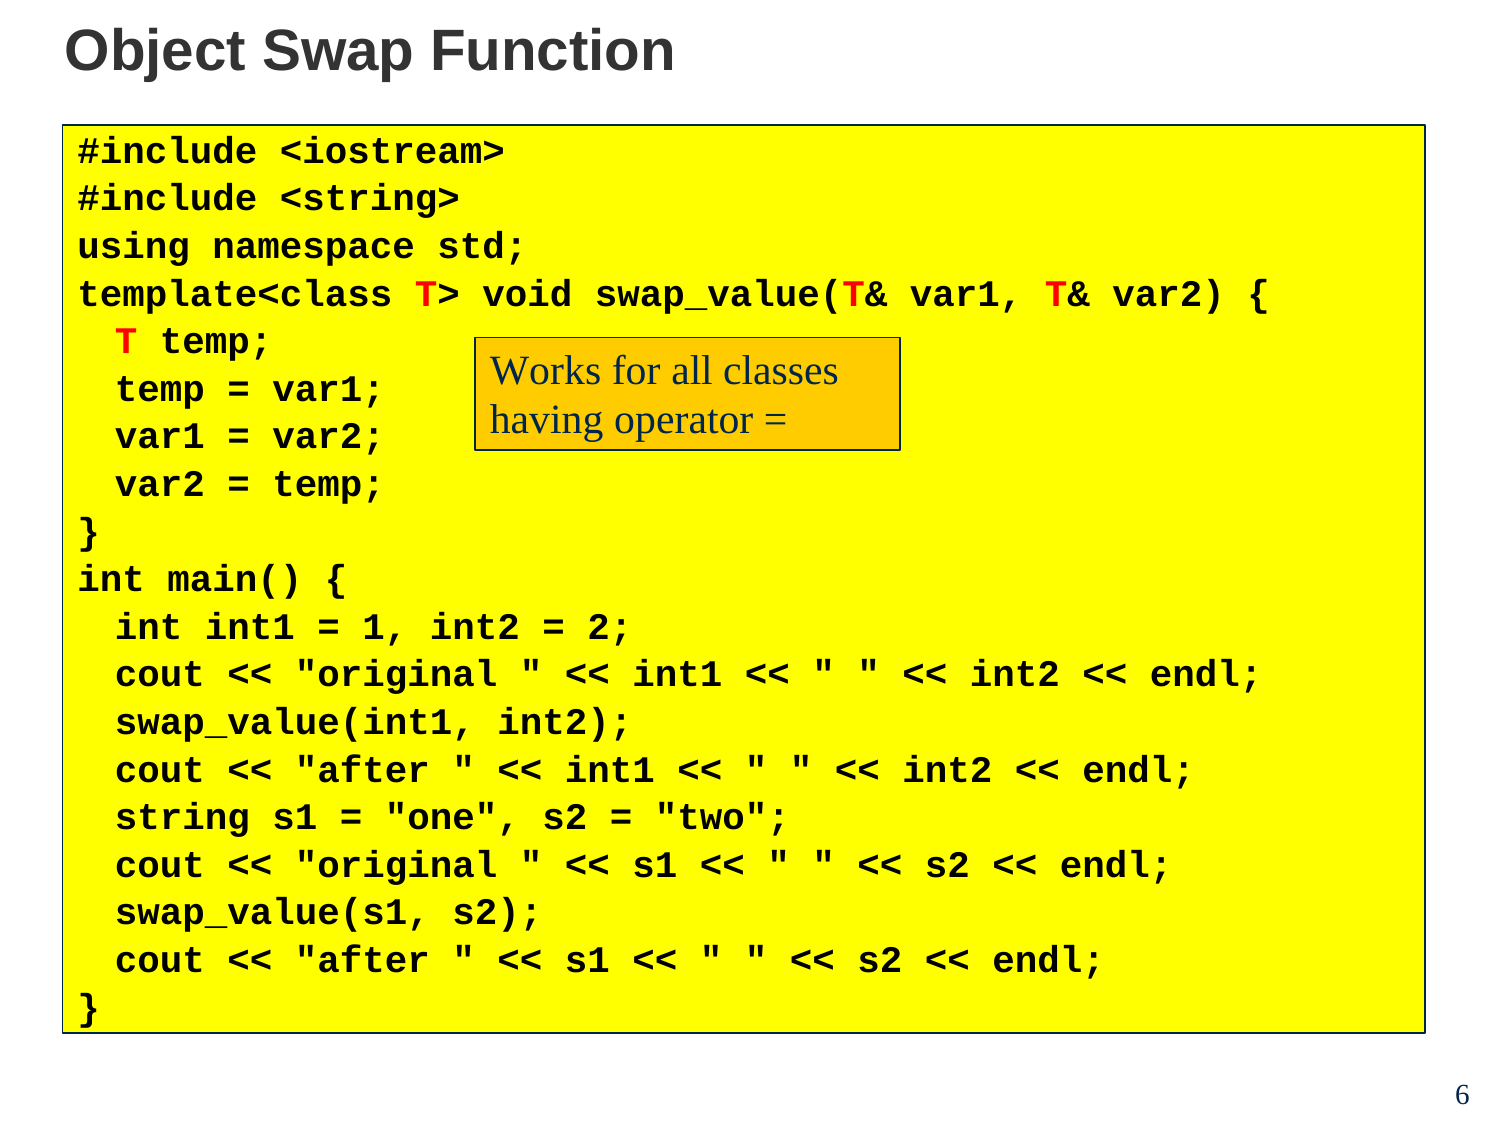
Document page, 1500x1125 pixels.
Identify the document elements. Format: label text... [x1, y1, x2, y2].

title Object Swap Function [50, 0, 1450, 91]
text_box #include <iostream> #include <string> using namespace std; template<class T> void swap_value(T& var1, T& var2) { T temp; temp = var1; var1 = var2; var2 = temp; } int main() { int int1 = 1, int2 = 2; cout << "original " << int1 << " " << int2 << endl; swap_value(int1, int2); cout << "after " << int1 << " " << int2 << endl; string s1 = "one", s2 = "two"; cout << "original " << s1 << " " << s2 << endl; swap_value(s1, s2); cout << "after " << s1 << " " << s2 << endl; } [62, 125, 1426, 1040]
text_box Works for all classes having operator = [474, 337, 901, 460]
